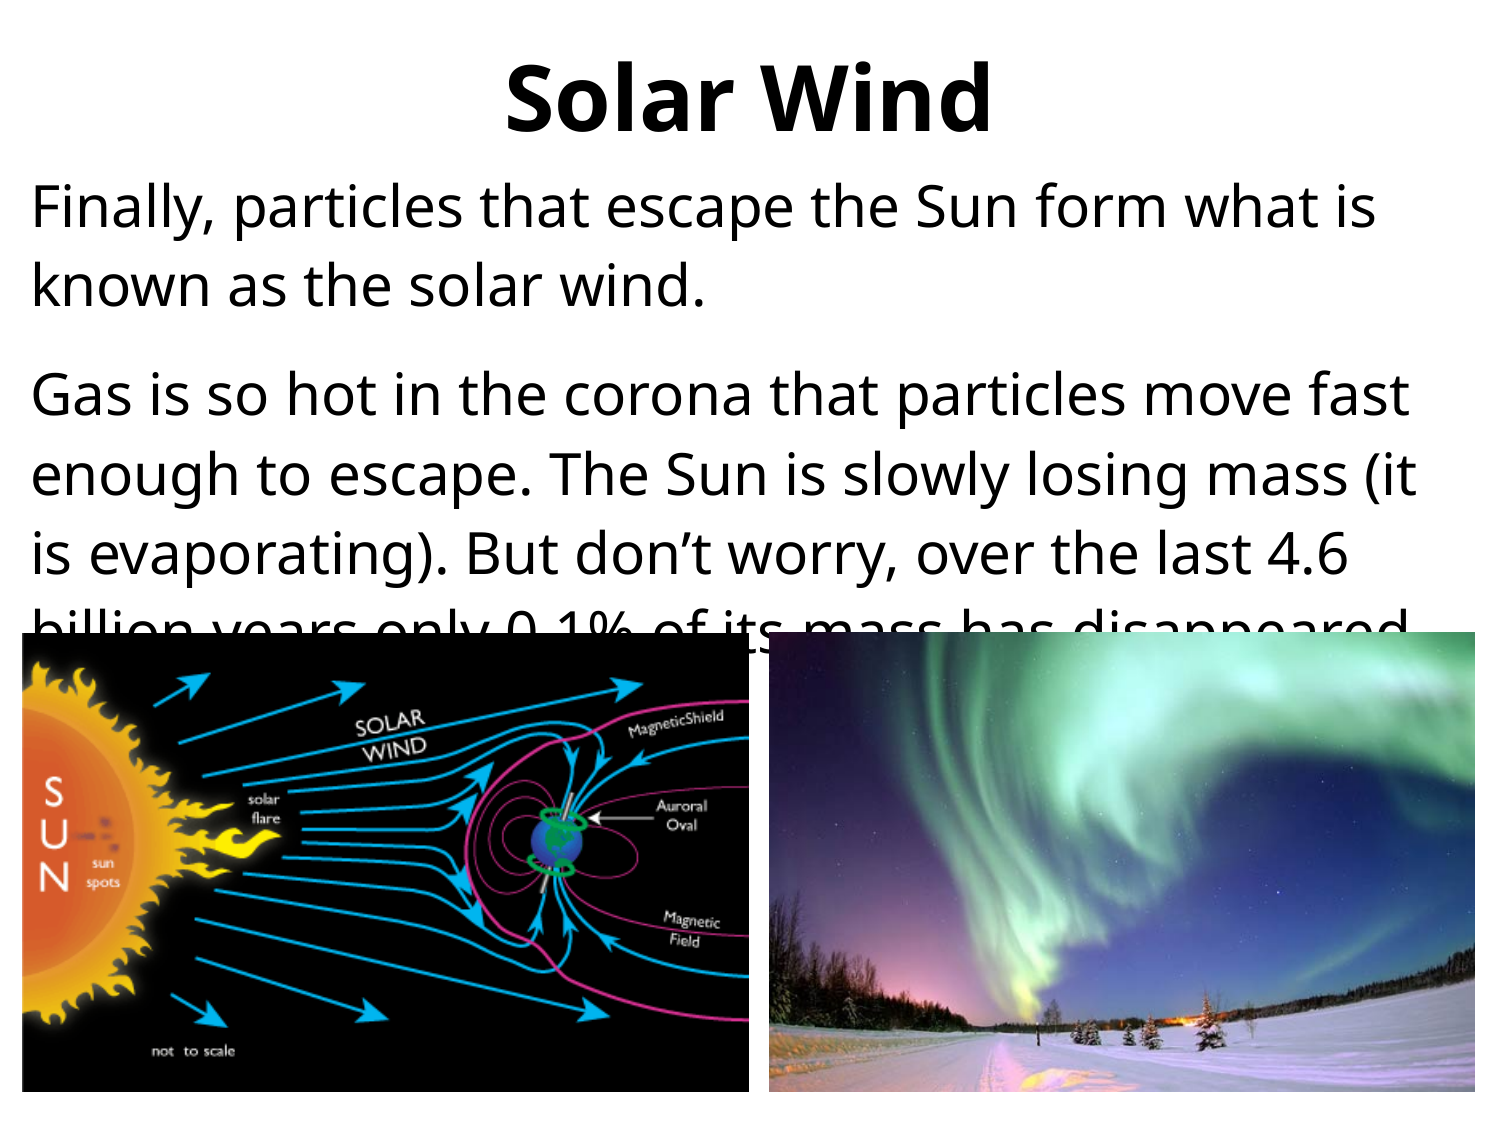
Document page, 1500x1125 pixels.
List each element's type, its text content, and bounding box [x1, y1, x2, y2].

picture [22, 633, 749, 1093]
list Finally, particles that escape the Sun form what is known as the solar wind. Gas is so hot in the corona that particles move fast enough to escape. The Sun is slowly losing mass (it is evaporating). But don’t worry, over the last 4.6 billion years only 0.1% of its mass has disappeared. [30, 165, 1471, 931]
picture [769, 632, 1475, 1092]
title Solar Wind [30, 21, 1471, 165]
